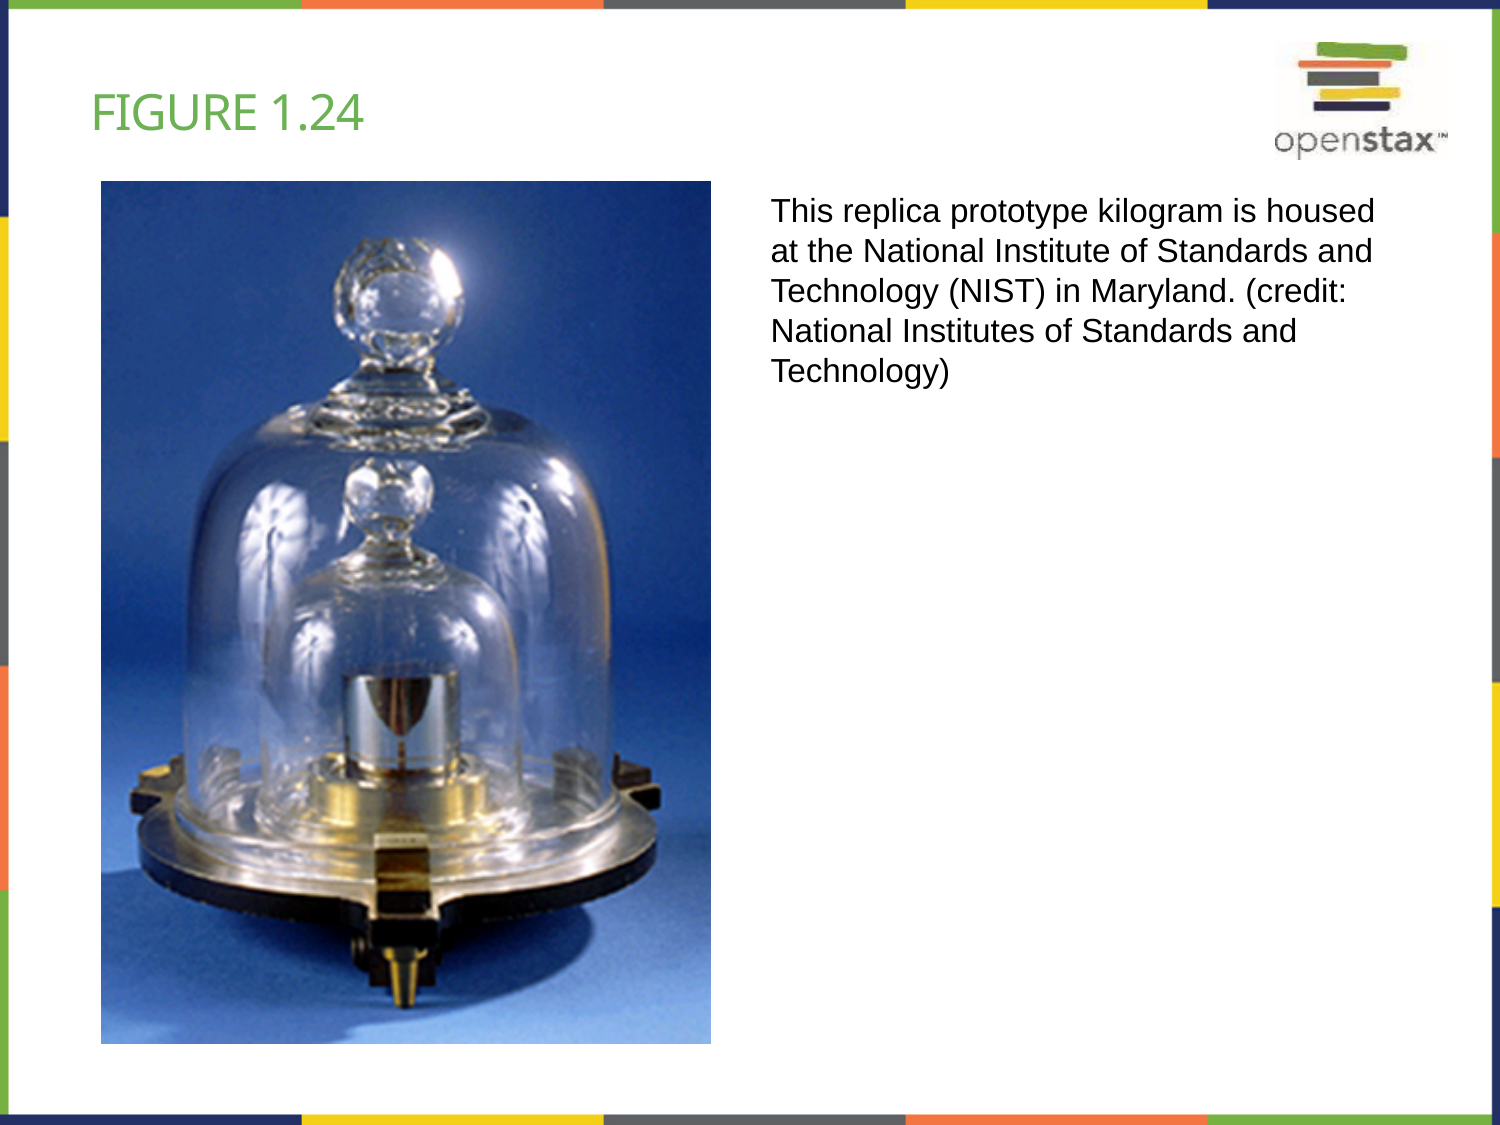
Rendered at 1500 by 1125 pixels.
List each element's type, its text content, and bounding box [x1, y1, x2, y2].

title Figure 1.24 [75, 39, 1398, 148]
picture [0, 0, 1500, 1125]
list This replica prototype kilogram is housed at the National Institute of Standards and Technology (NIST) in Maryland. (credit: National Institutes of Standards and Technology) [755, 181, 1398, 1045]
